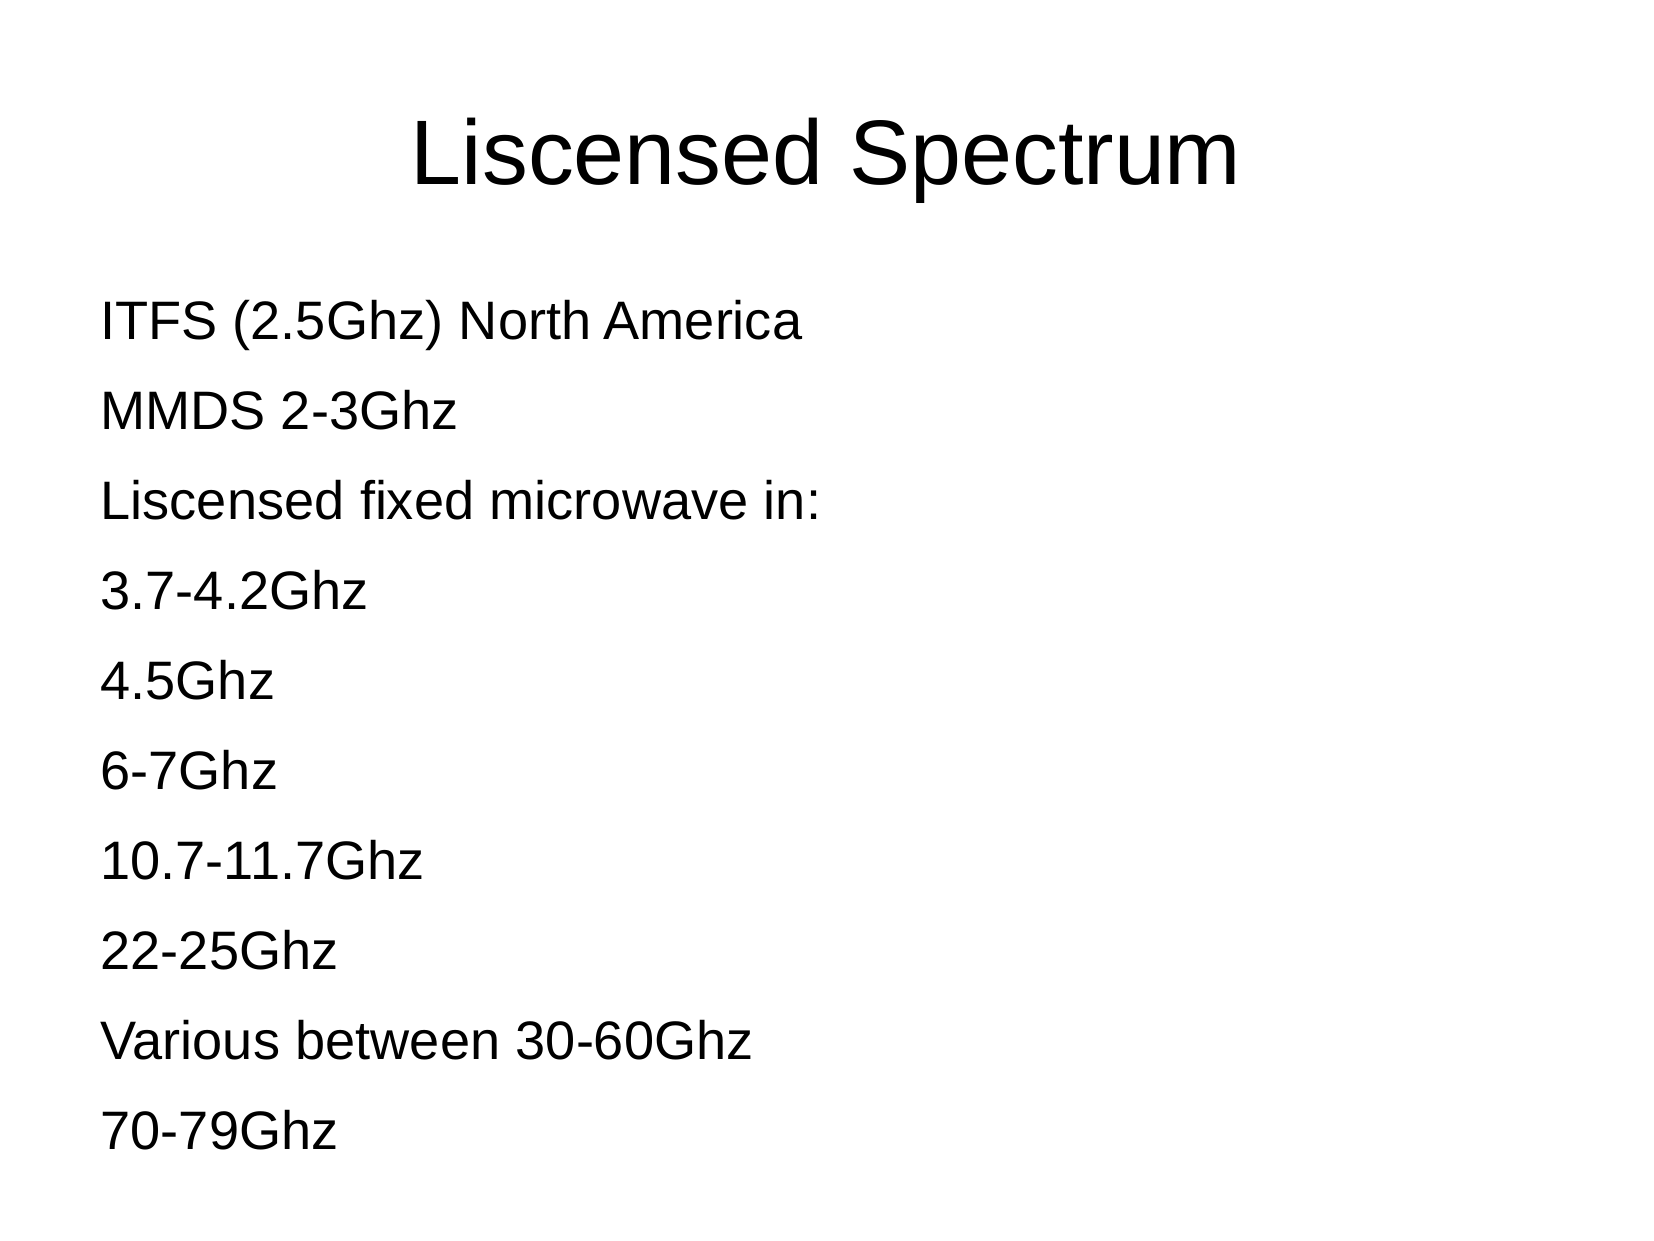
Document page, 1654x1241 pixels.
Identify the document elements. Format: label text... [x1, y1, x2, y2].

title Liscensed Spectrum [82, 56, 1571, 250]
list ITFS (2.5Ghz) North America MMDS 2-3Ghz Liscensed fixed microwave in: 3.7-4.2Ghz 4.5Ghz 6-7Ghz 10.7-11.7Ghz 22-25Ghz Various between 30-60Ghz 70-79Ghz [82, 290, 1571, 1162]
